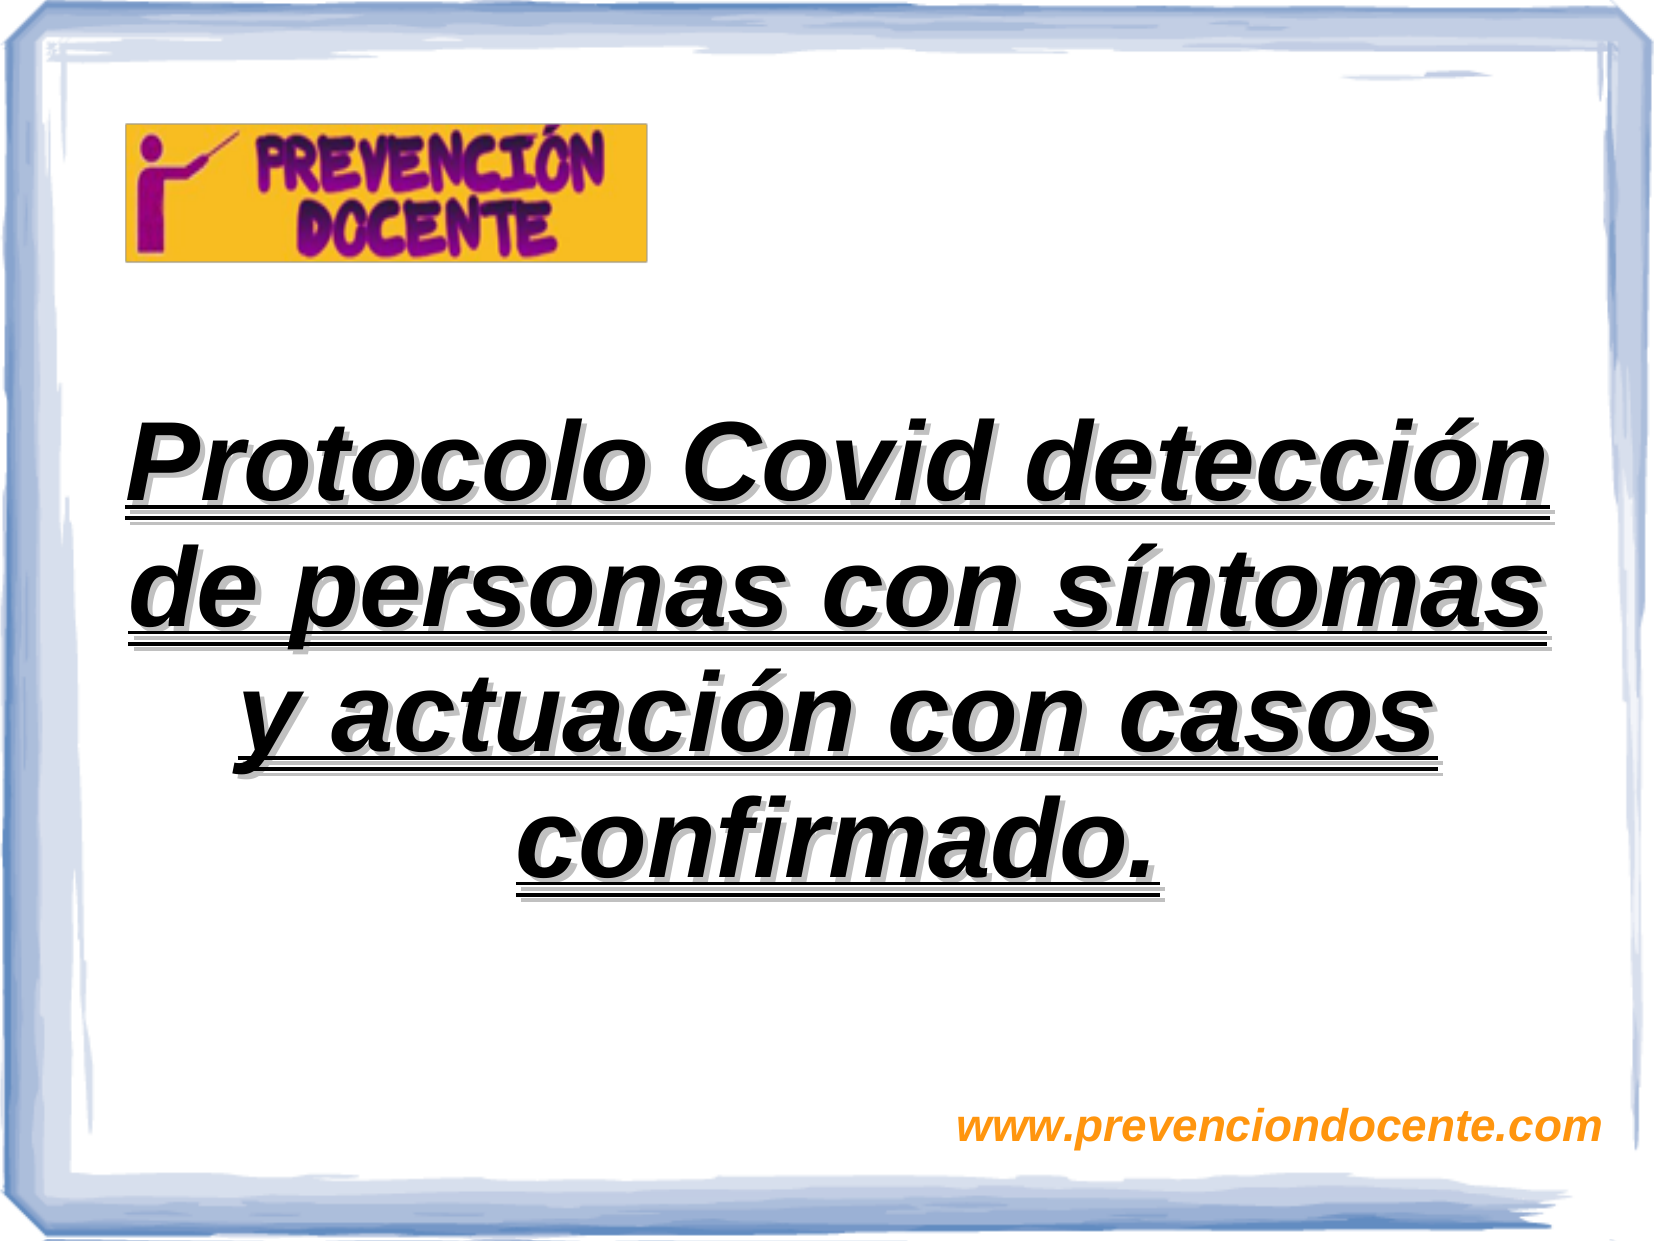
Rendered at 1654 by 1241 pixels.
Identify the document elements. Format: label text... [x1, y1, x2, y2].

picture [0, 0, 1654, 1241]
text_box www.prevenciondocente.com [885, 1099, 1604, 1152]
subtitle Protocolo Covid detección de personas con síntomas y actuación con casos confirmado. [111, 354, 1565, 946]
